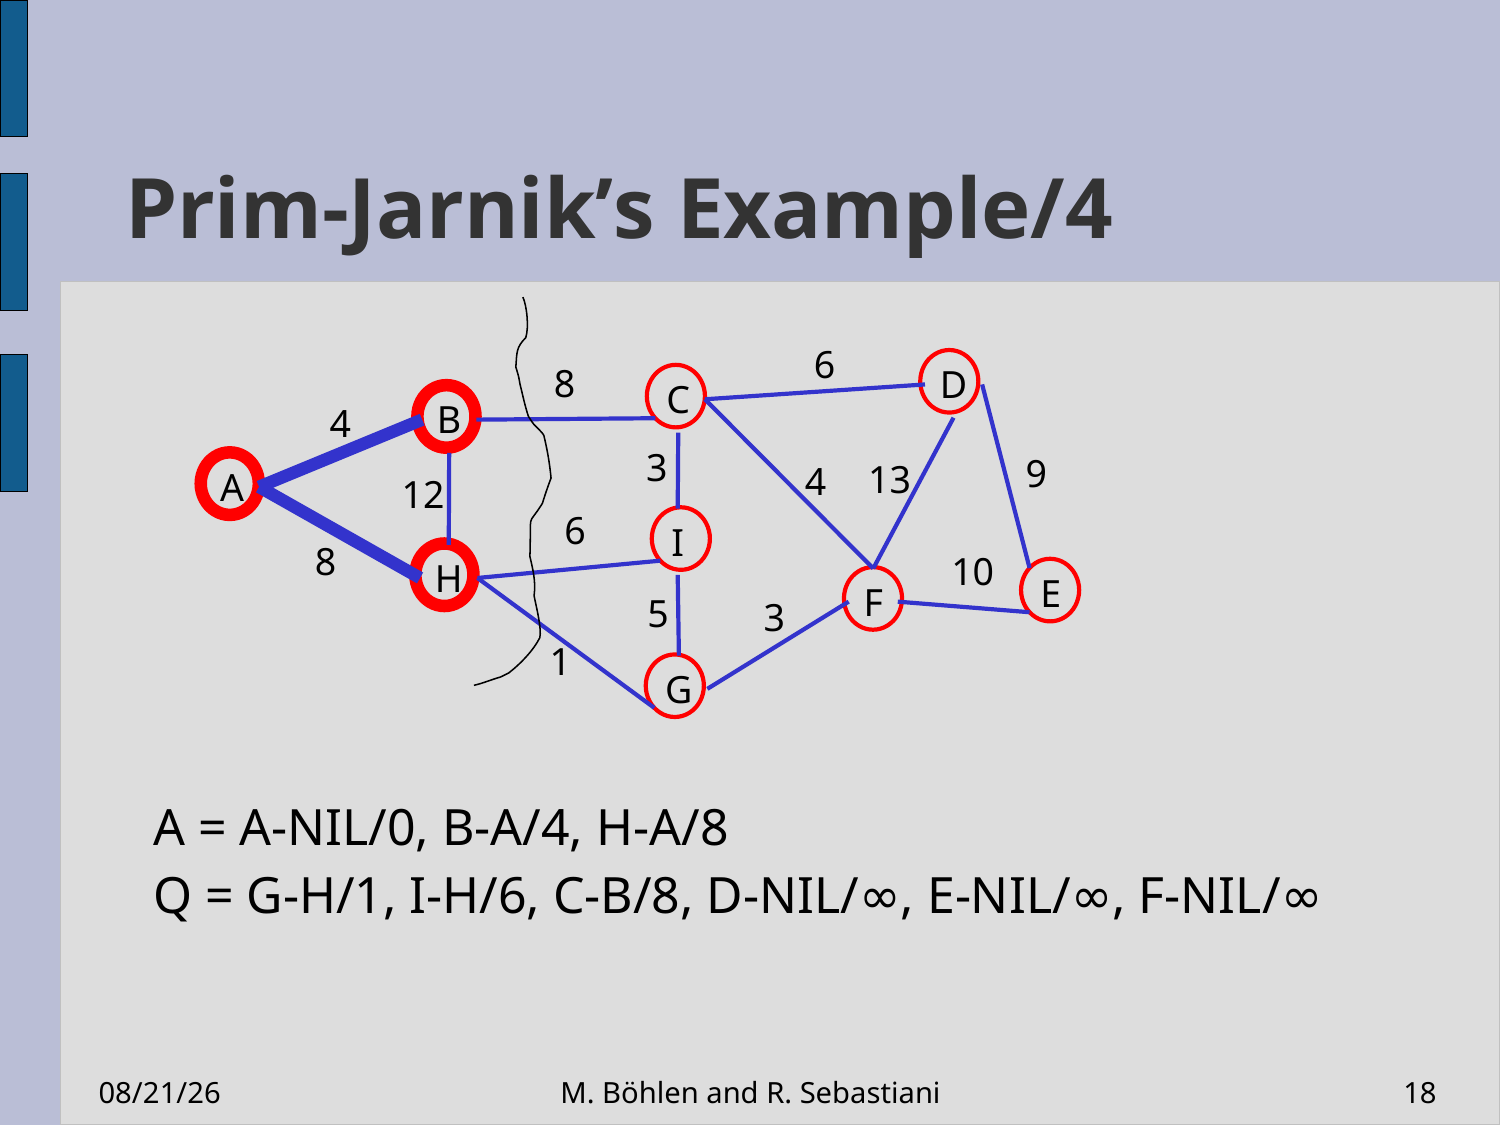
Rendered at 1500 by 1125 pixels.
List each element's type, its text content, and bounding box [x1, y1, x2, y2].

text_box 12 [386, 461, 460, 528]
text_box A [205, 453, 260, 521]
text_box H [420, 544, 478, 612]
text_box 13 [853, 446, 927, 513]
text_box 5 [632, 579, 685, 647]
text_box 1 [534, 627, 587, 695]
text_box F [848, 568, 898, 635]
title Prim-Jarnik’s Example/4 [110, 67, 1392, 271]
text_box C [651, 366, 706, 433]
text_box 3 [631, 434, 683, 501]
text_box E [1025, 560, 1077, 627]
text_box 3 [748, 584, 800, 651]
text_box 6 [798, 330, 851, 398]
text_box A = A-NIL/0, B-A/4, H-A/8 Q = G-H/1, I-H/6, C-B/8, D-NIL/∞, E-NIL/∞, F-NIL/∞ [138, 784, 1375, 920]
text_box I [656, 508, 699, 575]
text_box 4 [790, 447, 842, 514]
text_box G [650, 655, 708, 723]
text_box 4 [314, 389, 367, 457]
text_box 10 [936, 537, 1010, 605]
text_box 6 [549, 496, 601, 564]
text_box 1 [534, 627, 539, 644]
text_box B [422, 386, 477, 453]
text_box 8 [539, 349, 591, 417]
text_box 9 [1010, 439, 1063, 507]
text_box 8 [300, 528, 352, 595]
text_box D [924, 351, 983, 418]
